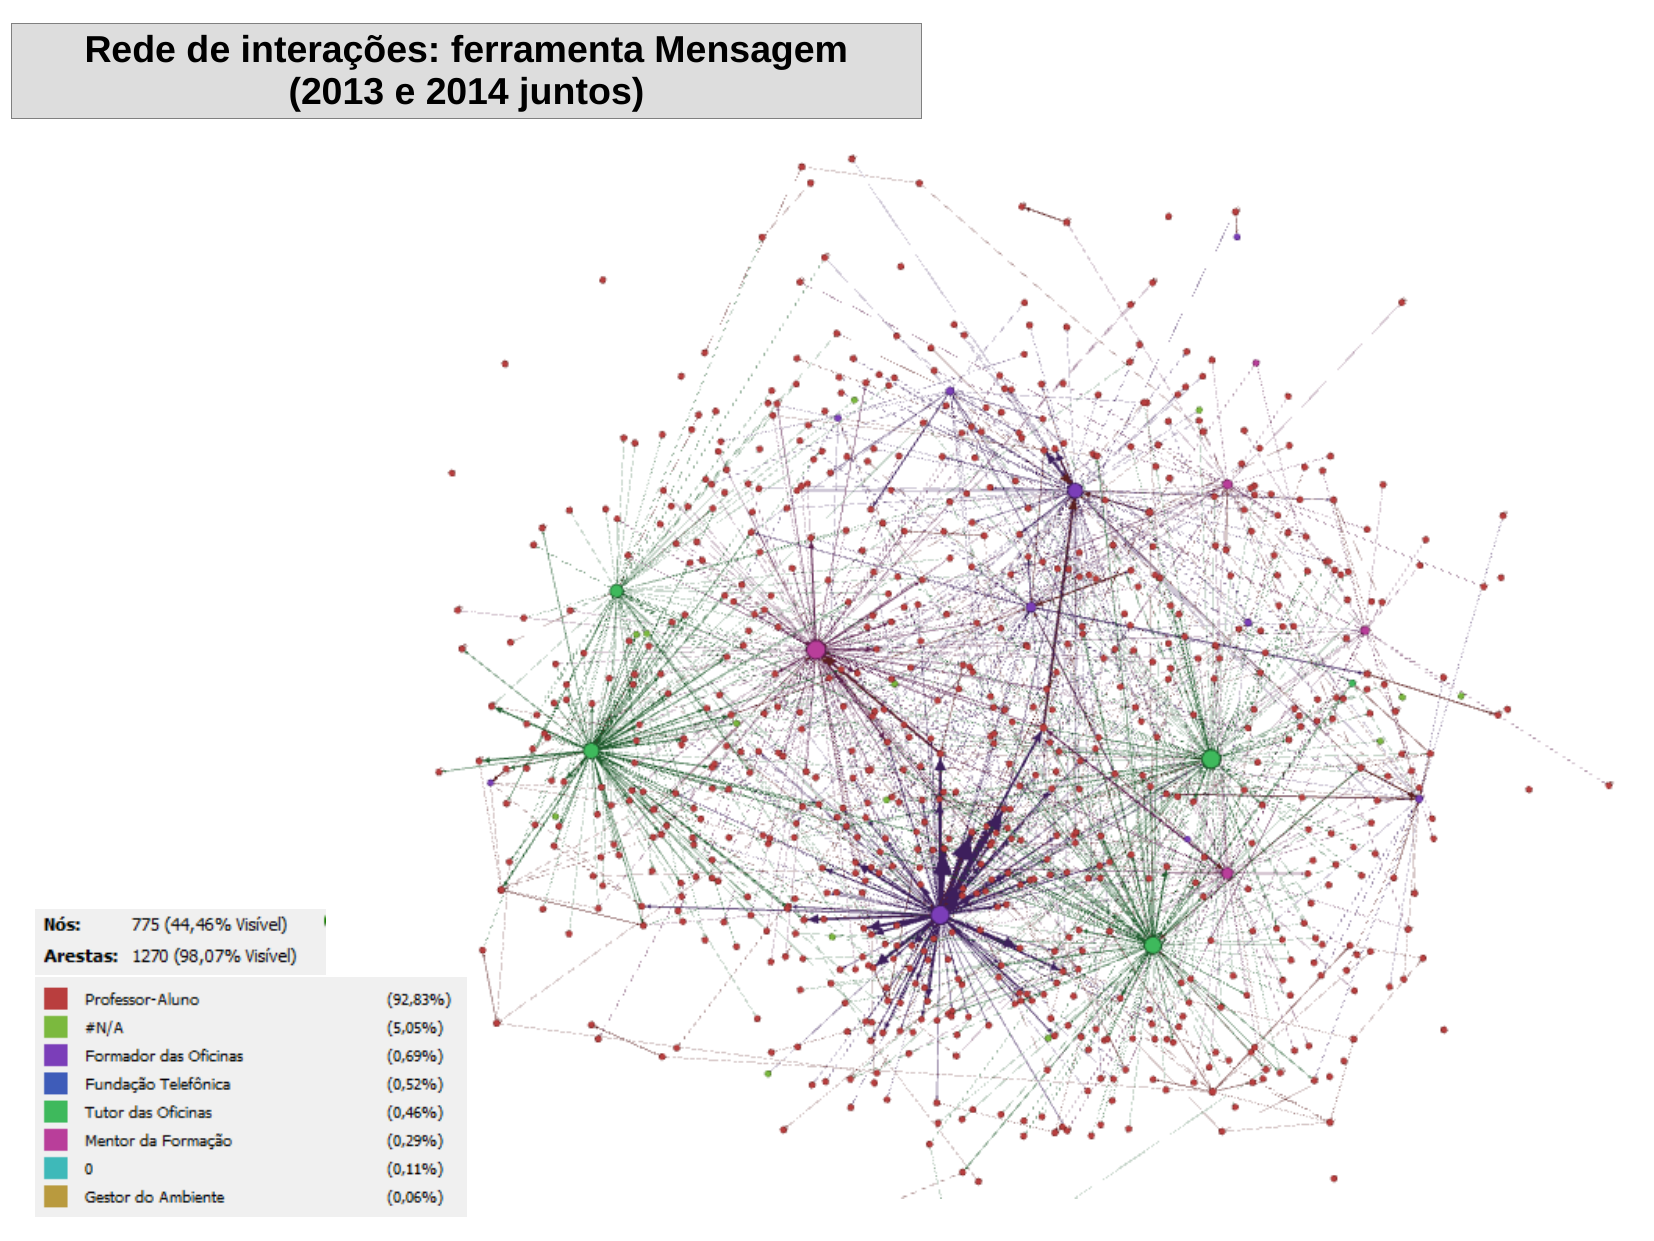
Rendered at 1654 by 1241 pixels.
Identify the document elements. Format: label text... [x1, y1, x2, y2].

text_box Rede de interações: ferramenta Mensagem (2013 e 2014 juntos) [11, 23, 922, 119]
picture [35, 909, 326, 976]
picture [35, 153, 1630, 1217]
